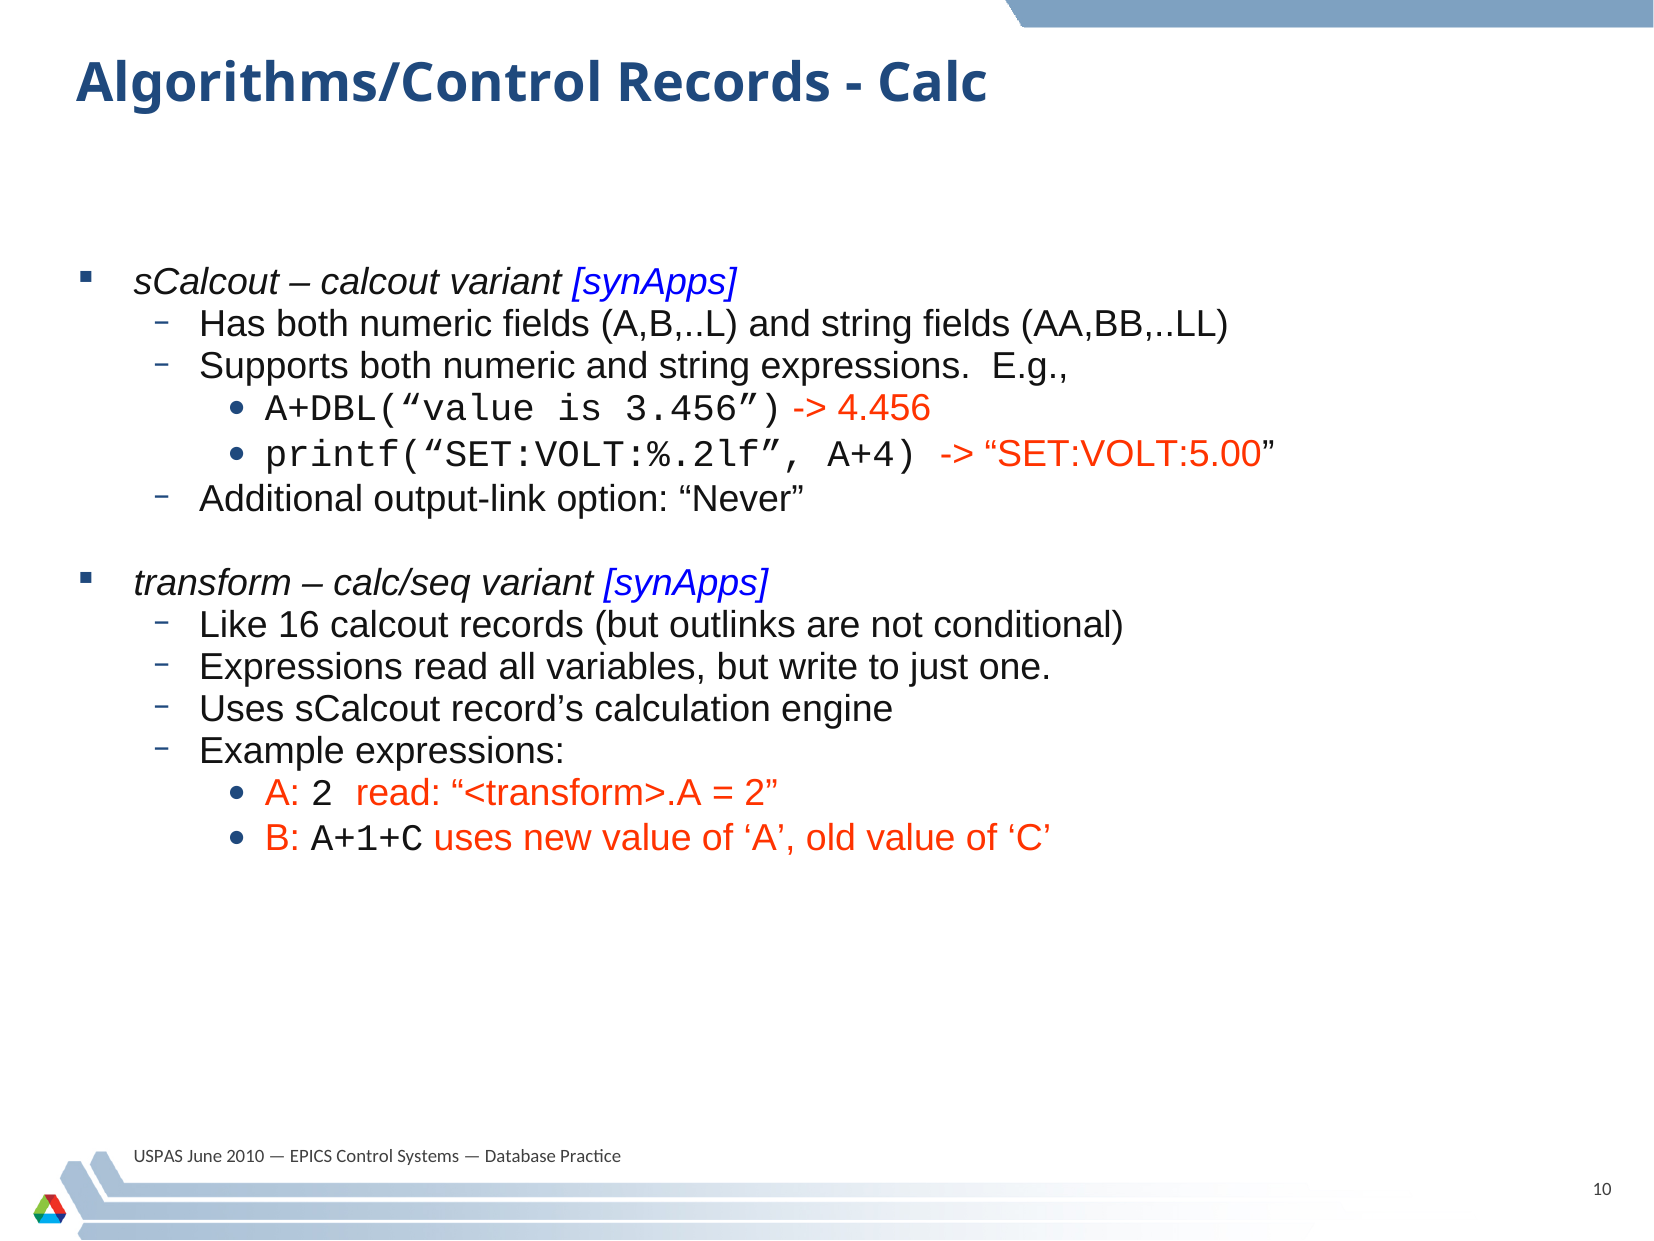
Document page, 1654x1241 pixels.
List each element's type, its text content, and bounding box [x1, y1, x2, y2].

picture [0, 1143, 1654, 1240]
picture [0, 0, 1654, 29]
title Algorithms/Control Records - Calc [61, 51, 1500, 123]
list sCalcout – calcout variant [synApps] Has both numeric fields (A,B,..L) and string fields (AA,BB,..LL) Supports both numeric and string expressions. E.g., A+DBL(“value is 3.456”) -> 4.456 printf(“SET:VOLT:%.2lf”, A+4) -> “SET:VOLT:5.00” Additional output-link option: “Never” transform – calc/seq variant [synApps] Like 16 calcout records (but outlinks are not conditional) Expressions read all variables, but write to just one. Uses sCalcout record’s calculation engine Example expressions: A: 2 read: “<transform>.A = 2” B: A+1+C uses new value of ‘A’, old value of ‘C’ [62, 253, 1498, 1034]
